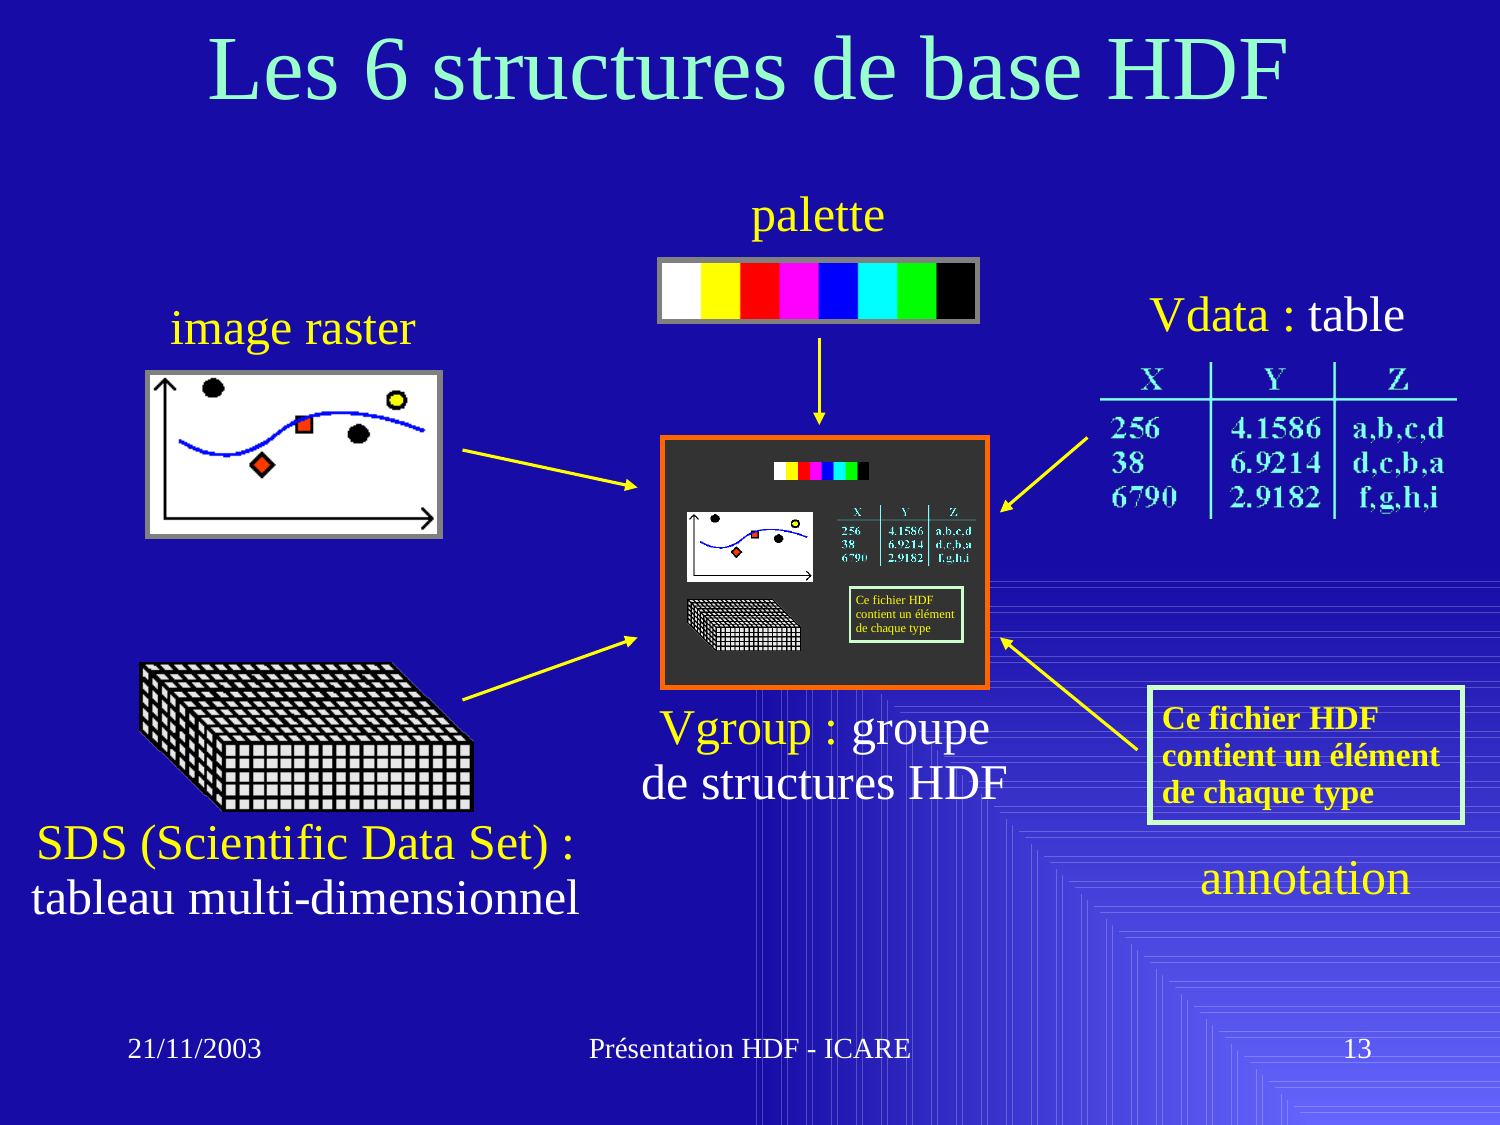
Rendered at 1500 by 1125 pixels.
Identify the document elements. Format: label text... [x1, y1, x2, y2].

text_box Ce fichier HDF contient un élément de chaque type [849, 587, 963, 642]
picture [774, 462, 869, 480]
title Les 6 structures de base HDF [37, 0, 1463, 138]
picture [687, 512, 813, 582]
picture [1100, 362, 1457, 519]
picture [139, 662, 474, 812]
text_box Vgroup : groupe de structures HDF [624, 699, 1026, 811]
text_box palette [662, 187, 976, 243]
text_box SDS (Scientific Data Set) : tableau multi-dimensionnel [24, 815, 588, 926]
text_box annotation [1149, 849, 1463, 906]
text_box Vdata : table [1103, 287, 1454, 343]
picture [150, 375, 438, 534]
text_box [662, 437, 988, 688]
text_box image raster [150, 299, 438, 356]
picture [687, 599, 801, 651]
picture [662, 262, 976, 319]
picture [837, 505, 976, 566]
text_box Ce fichier HDF contient un élément de chaque type [1149, 687, 1463, 823]
